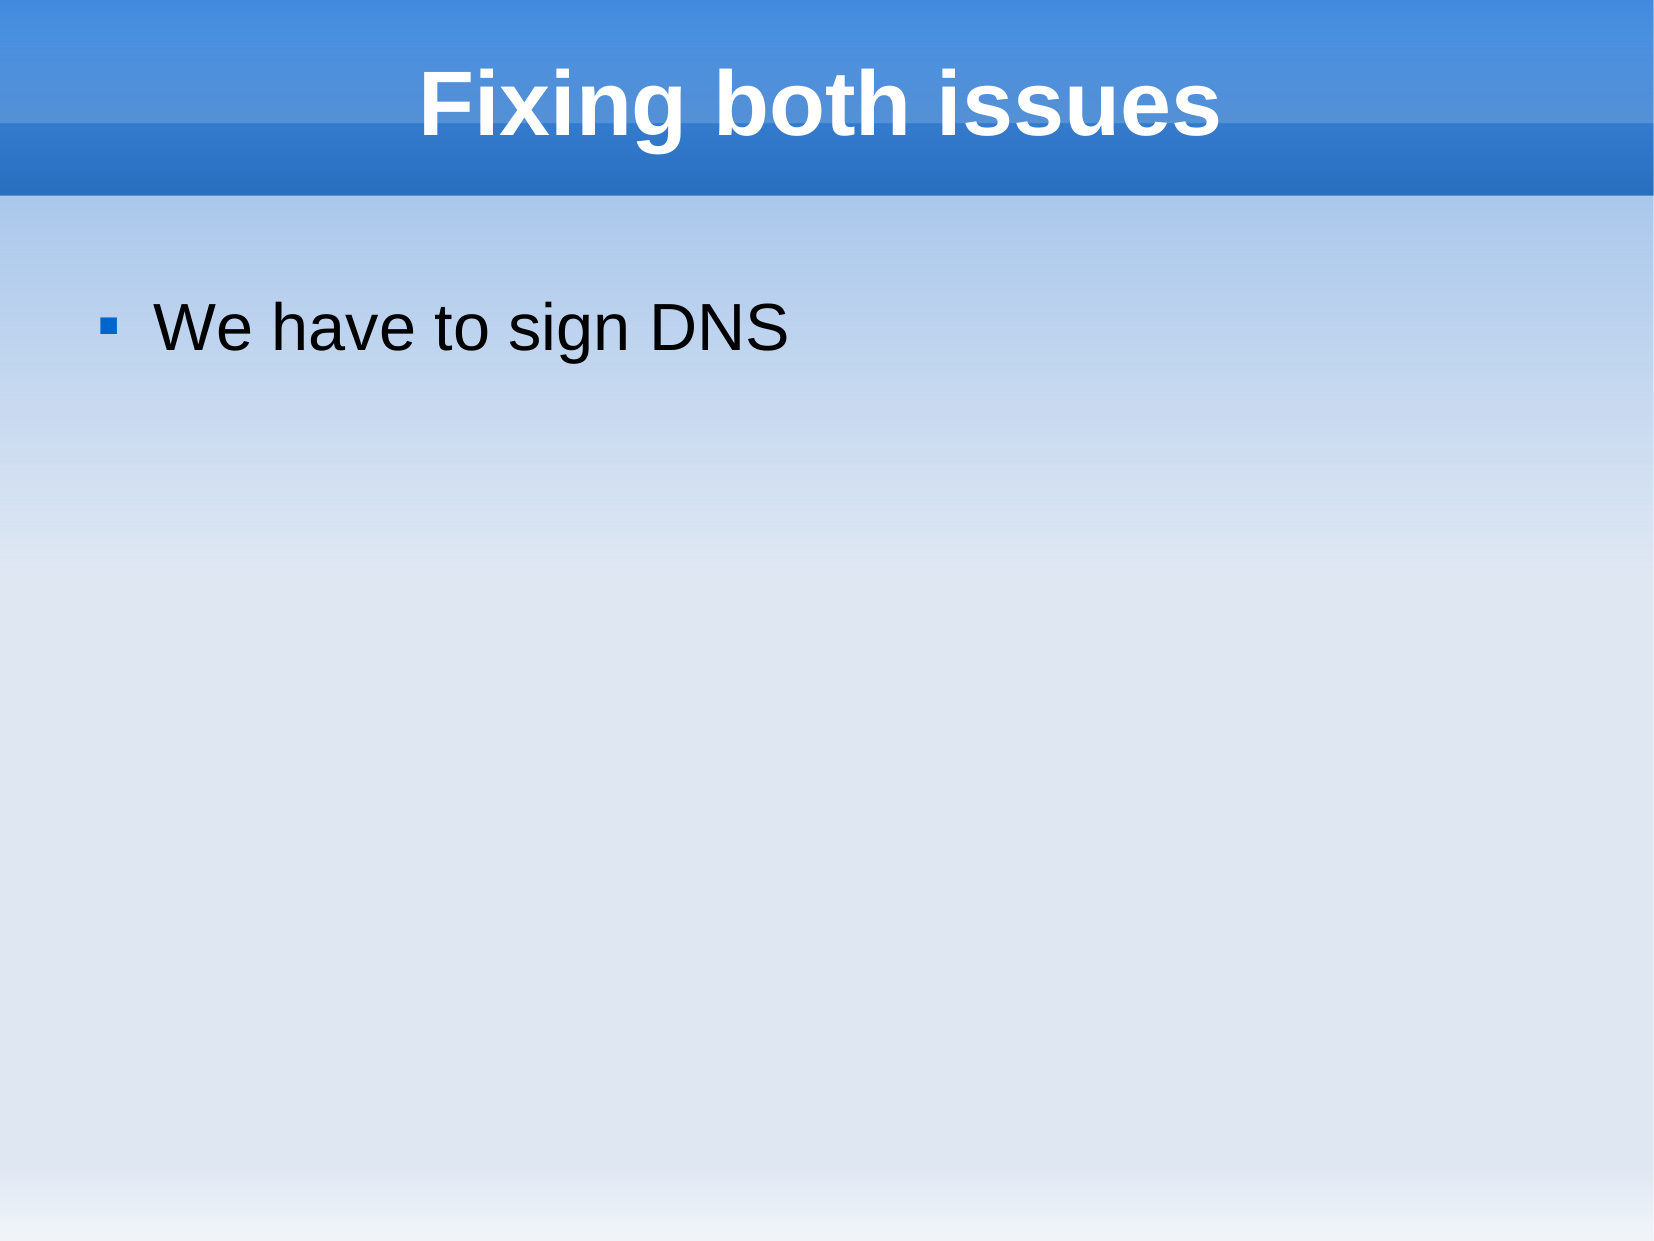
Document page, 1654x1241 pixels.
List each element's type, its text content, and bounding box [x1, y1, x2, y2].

list We have to sign DNS [82, 290, 1571, 1094]
title Fixing both issues [76, 7, 1565, 200]
picture [0, 0, 1654, 1241]
